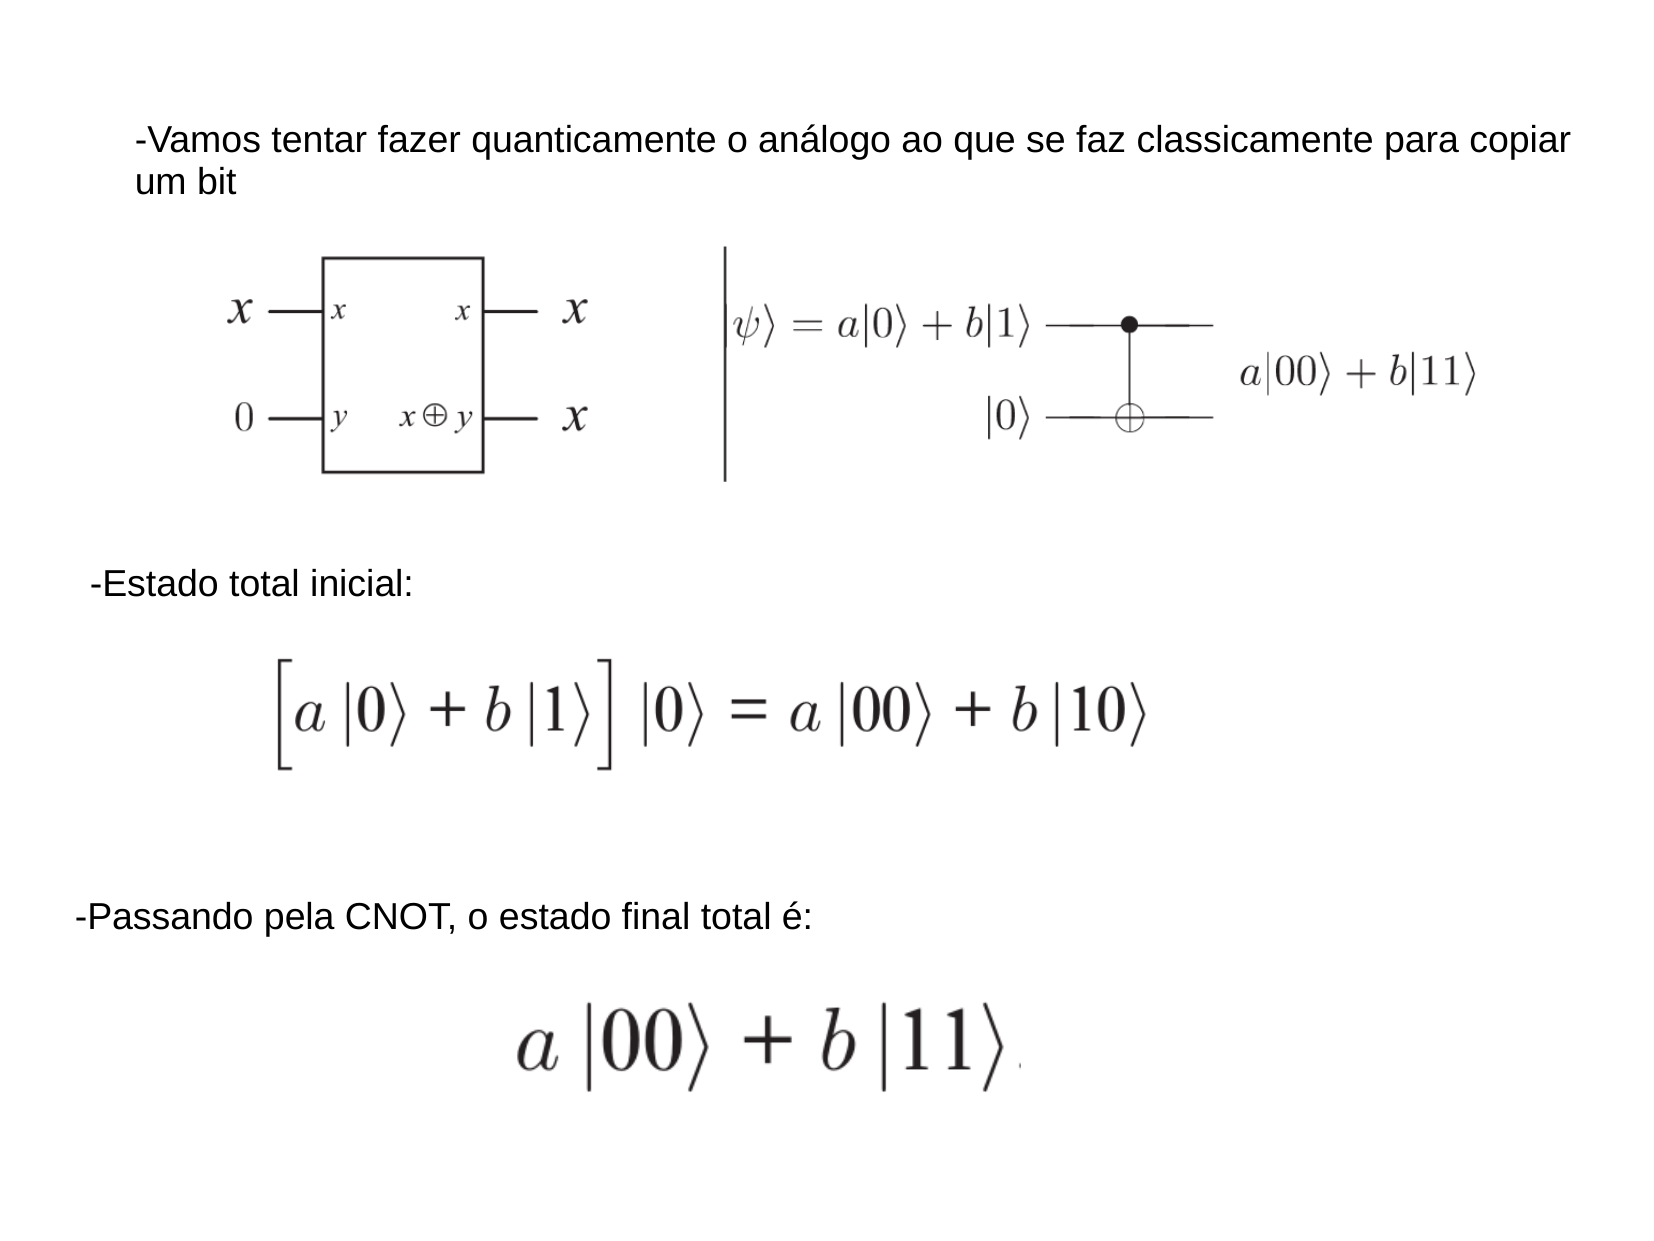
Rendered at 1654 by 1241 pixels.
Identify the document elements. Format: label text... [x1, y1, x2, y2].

picture [263, 642, 1156, 796]
text_box -Estado total inicial: [75, 555, 436, 612]
text_box -Vamos tentar fazer quanticamente o análogo ao que se faz classicamente para copiar um bit [120, 111, 1591, 211]
picture [195, 224, 1504, 528]
text_box -Passando pela CNOT, o estado final total é: [60, 888, 886, 946]
picture [505, 989, 1021, 1106]
